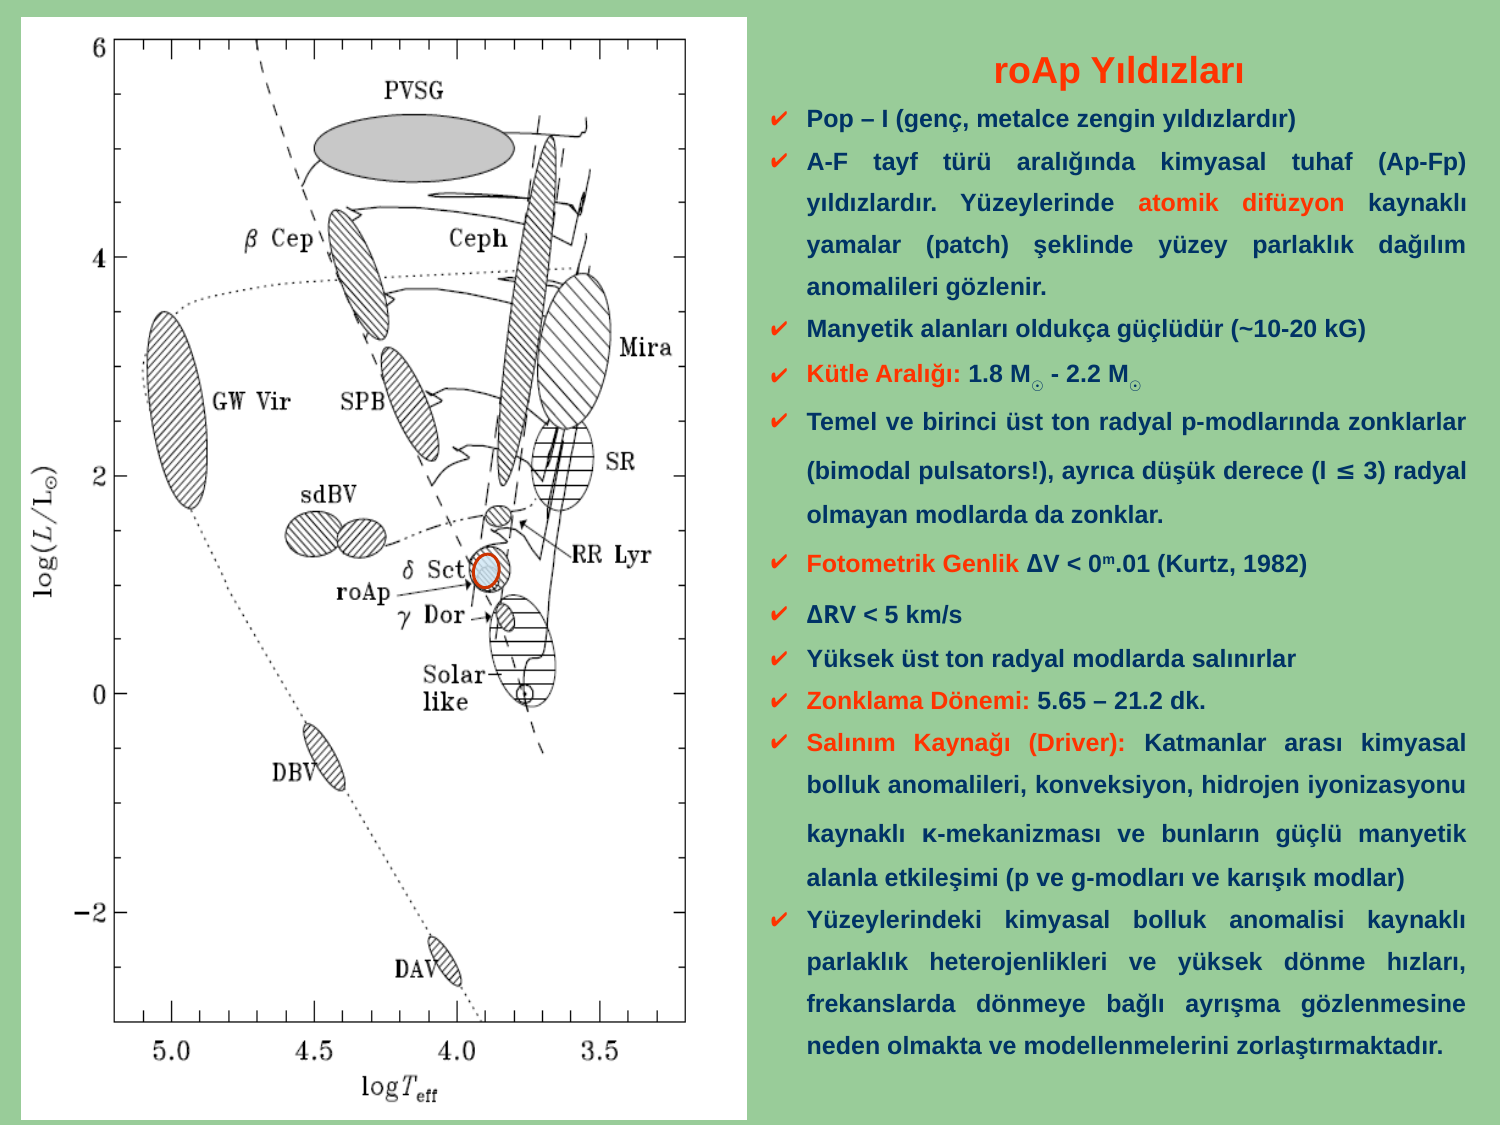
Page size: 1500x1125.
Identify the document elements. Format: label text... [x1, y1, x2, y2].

picture [21, 17, 747, 1120]
text_box [473, 554, 500, 588]
text_box roAp Yıldızları Pop – I (genç, metalce zengin yıldızlardır) A-F tayf türü aralığında kimyasal tuhaf (Ap-Fp) yıldızlardır. Yüzeylerinde atomik difüzyon kaynaklı yamalar (patch) şeklinde yüzey parlaklık dağılım anomalileri gözlenir. Manyetik alanları oldukça güçlüdür (~10-20 kG) Kütle Aralığı: 1.8 M☉ - 2.2 M☉ Temel ve birinci üst ton radyal p-modlarında zonklarlar (bimodal pulsators!), ayrıca düşük derece (l ≤ 3) radyal olmayan modlarda da zonklar. Fotometrik Genlik ΔV < 0m.01 (Kurtz, 1982) ΔRV < 5 km/s Yüksek üst ton radyal modlarda salınırlar Zonklama Dönemi: 5.65 – 21.2 dk. Salınım Kaynağı (Driver): Katmanlar arası kimyasal bolluk anomalileri, konveksiyon, hidrojen iyonizasyonu kaynaklı κ-mekanizması ve bunların güçlü manyetik alanla etkileşimi (p ve g-modları ve karışık modlar) Yüzeylerindeki kimyasal bolluk anomalisi kaynaklı parlaklık heterojenlikleri ve yüksek dönme hızları, frekanslarda dönmeye bağlı ayrışma gözlenmesine neden olmakta ve modellenmelerini zorlaştırmaktadır. [756, 41, 1483, 1086]
